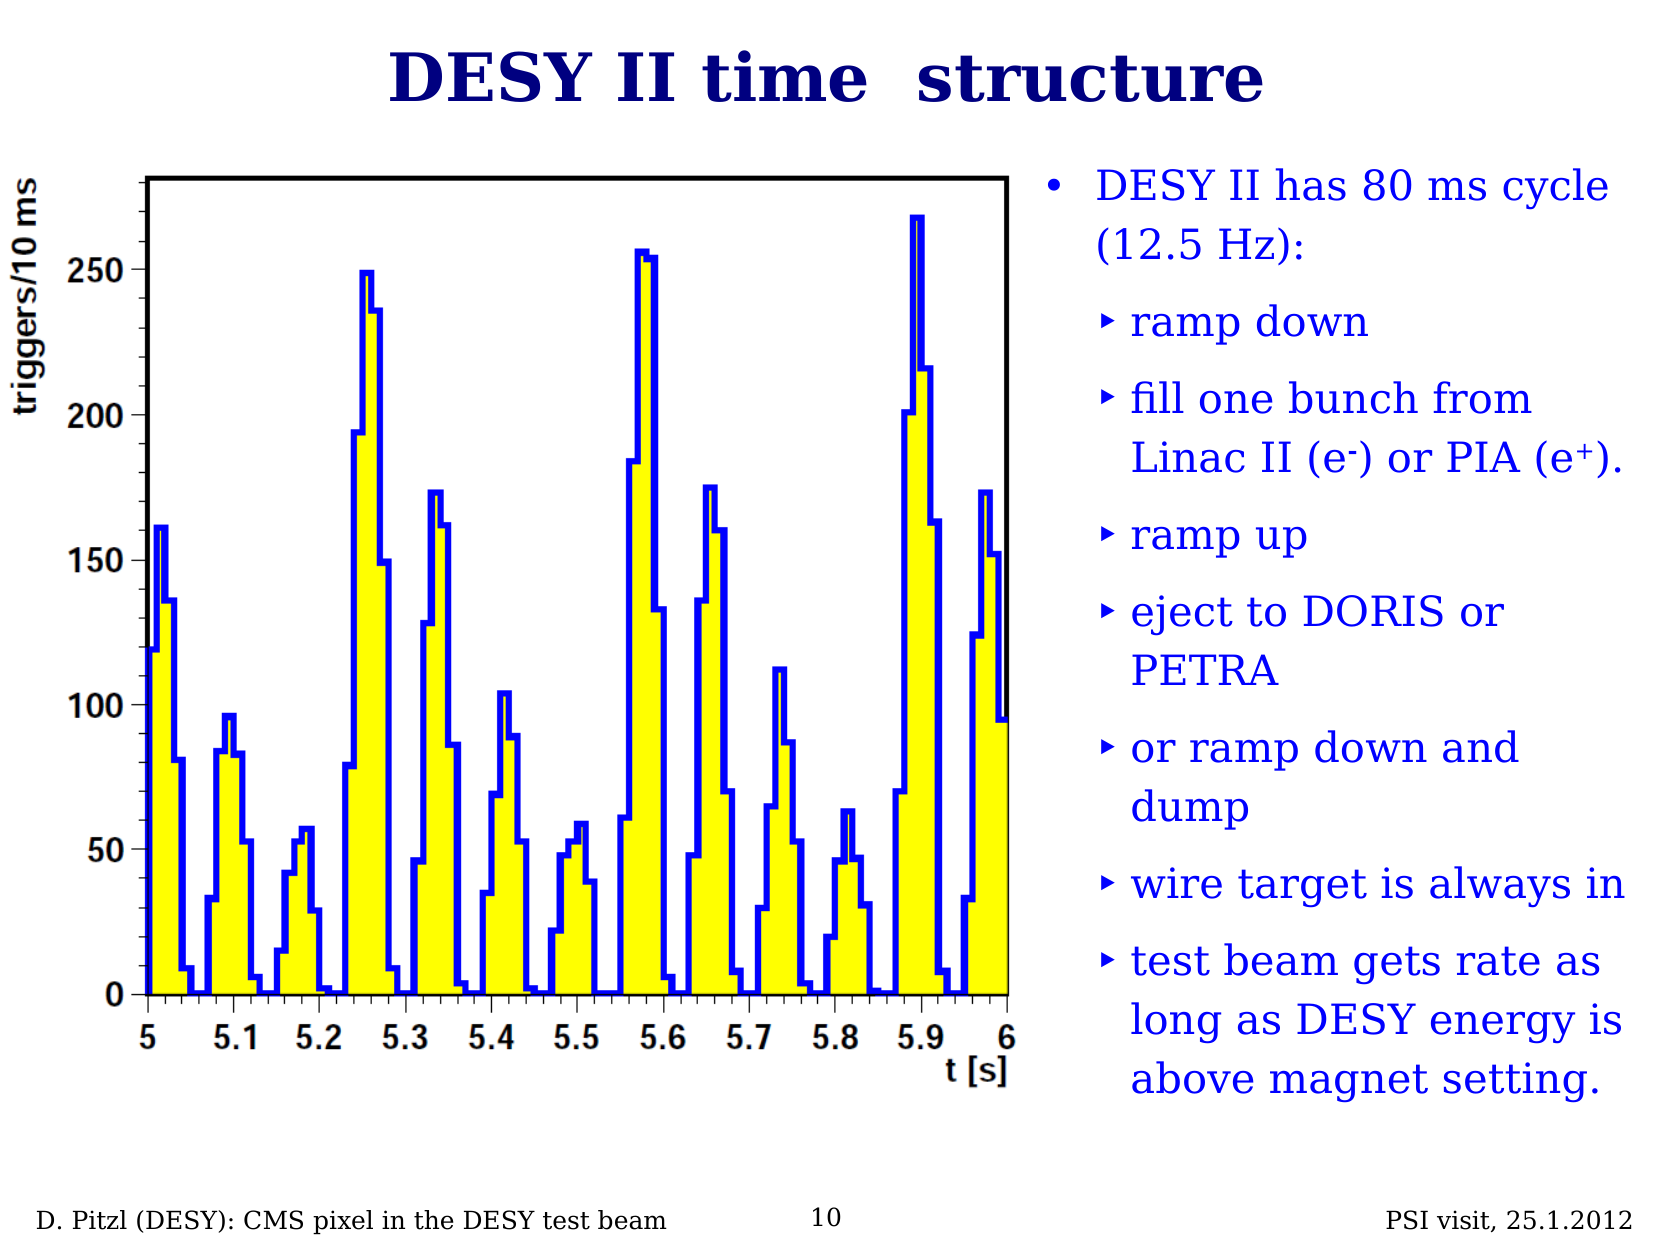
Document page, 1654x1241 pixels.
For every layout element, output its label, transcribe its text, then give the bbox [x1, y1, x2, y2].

list DESY II has 80 ms cycle (12.5 Hz): ramp down fill one bunch from Linac II (e-) or PIA (e+). ramp up eject to DORIS or PETRA or ramp down and dump wire target is always in test beam gets rate as long as DESY energy is above magnet setting. [1041, 151, 1639, 1094]
title DESY II time structure [121, 32, 1534, 124]
picture [5, 157, 1029, 1102]
